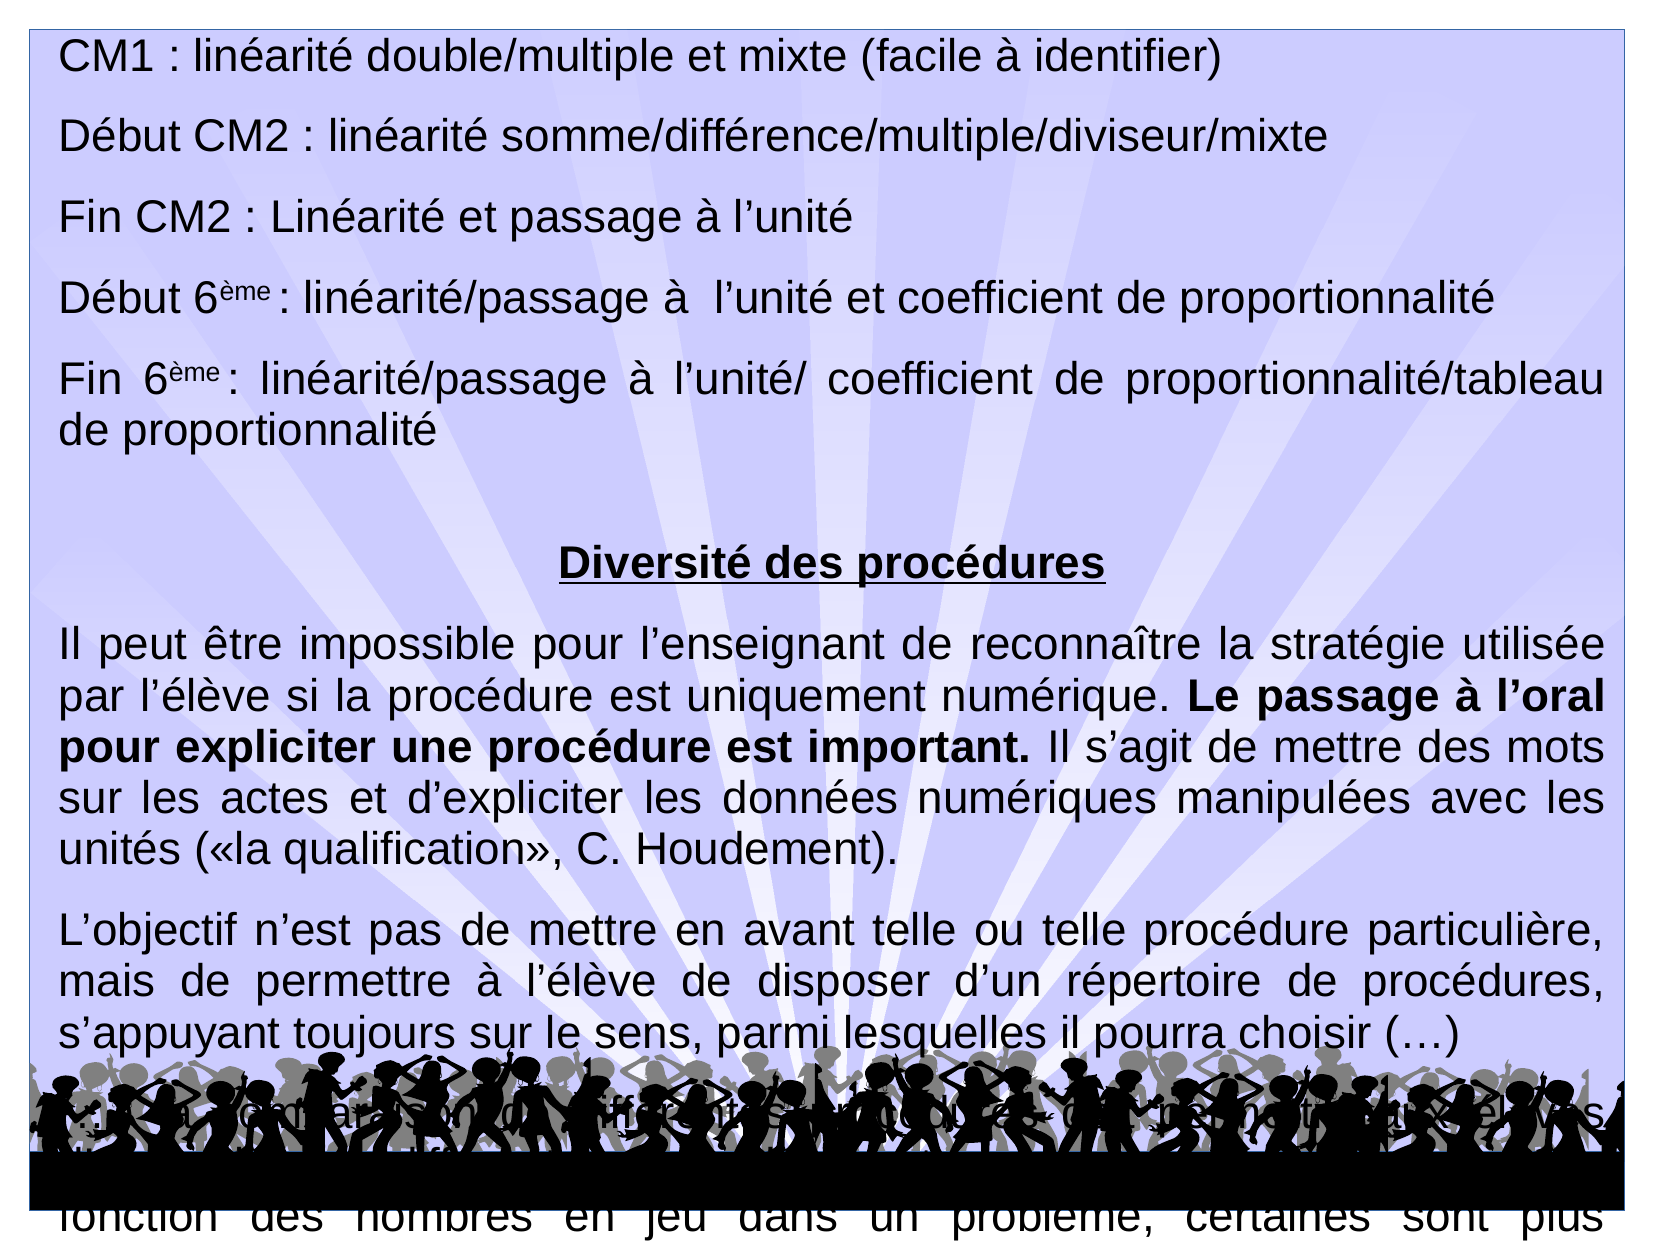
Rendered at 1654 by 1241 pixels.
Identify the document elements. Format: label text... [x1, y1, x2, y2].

list CM1 : linéarité double/multiple et mixte (facile à identifier) Début CM2 : linéarité somme/différence/multiple/diviseur/mixte Fin CM2 : Linéarité et passage à l’unité Début 6ème : linéarité/passage à l’unité et coefficient de proportionnalité Fin 6ème : linéarité/passage à l’unité/ coefficient de proportionnalité/tableau de proportionnalité Diversité des procédures Il peut être impossible pour l’enseignant de reconnaître la stratégie utilisée par l’élève si la procédure est uniquement numérique. Le passage à l’oral pour expliciter une procédure est important. Il s’agit de mettre des mots sur les actes et d’expliciter les données numériques manipulées avec les unités («la qualification», C. Houdement). L’objectif n’est pas de mettre en avant telle ou telle procédure particulière, mais de permettre à l’élève de disposer d’un répertoire de procédures, s’appuyant toujours sur le sens, parmi lesquelles il pourra choisir (…) (…) la comparaison de différentes procédures doit permettre aux élèves d’acquérir ces différentes procédures et de prendre conscience qu’en fonction des nombres en jeu dans un problème, certaines sont plus efficaces que d’autres (…) [59, 29, 1607, 1194]
